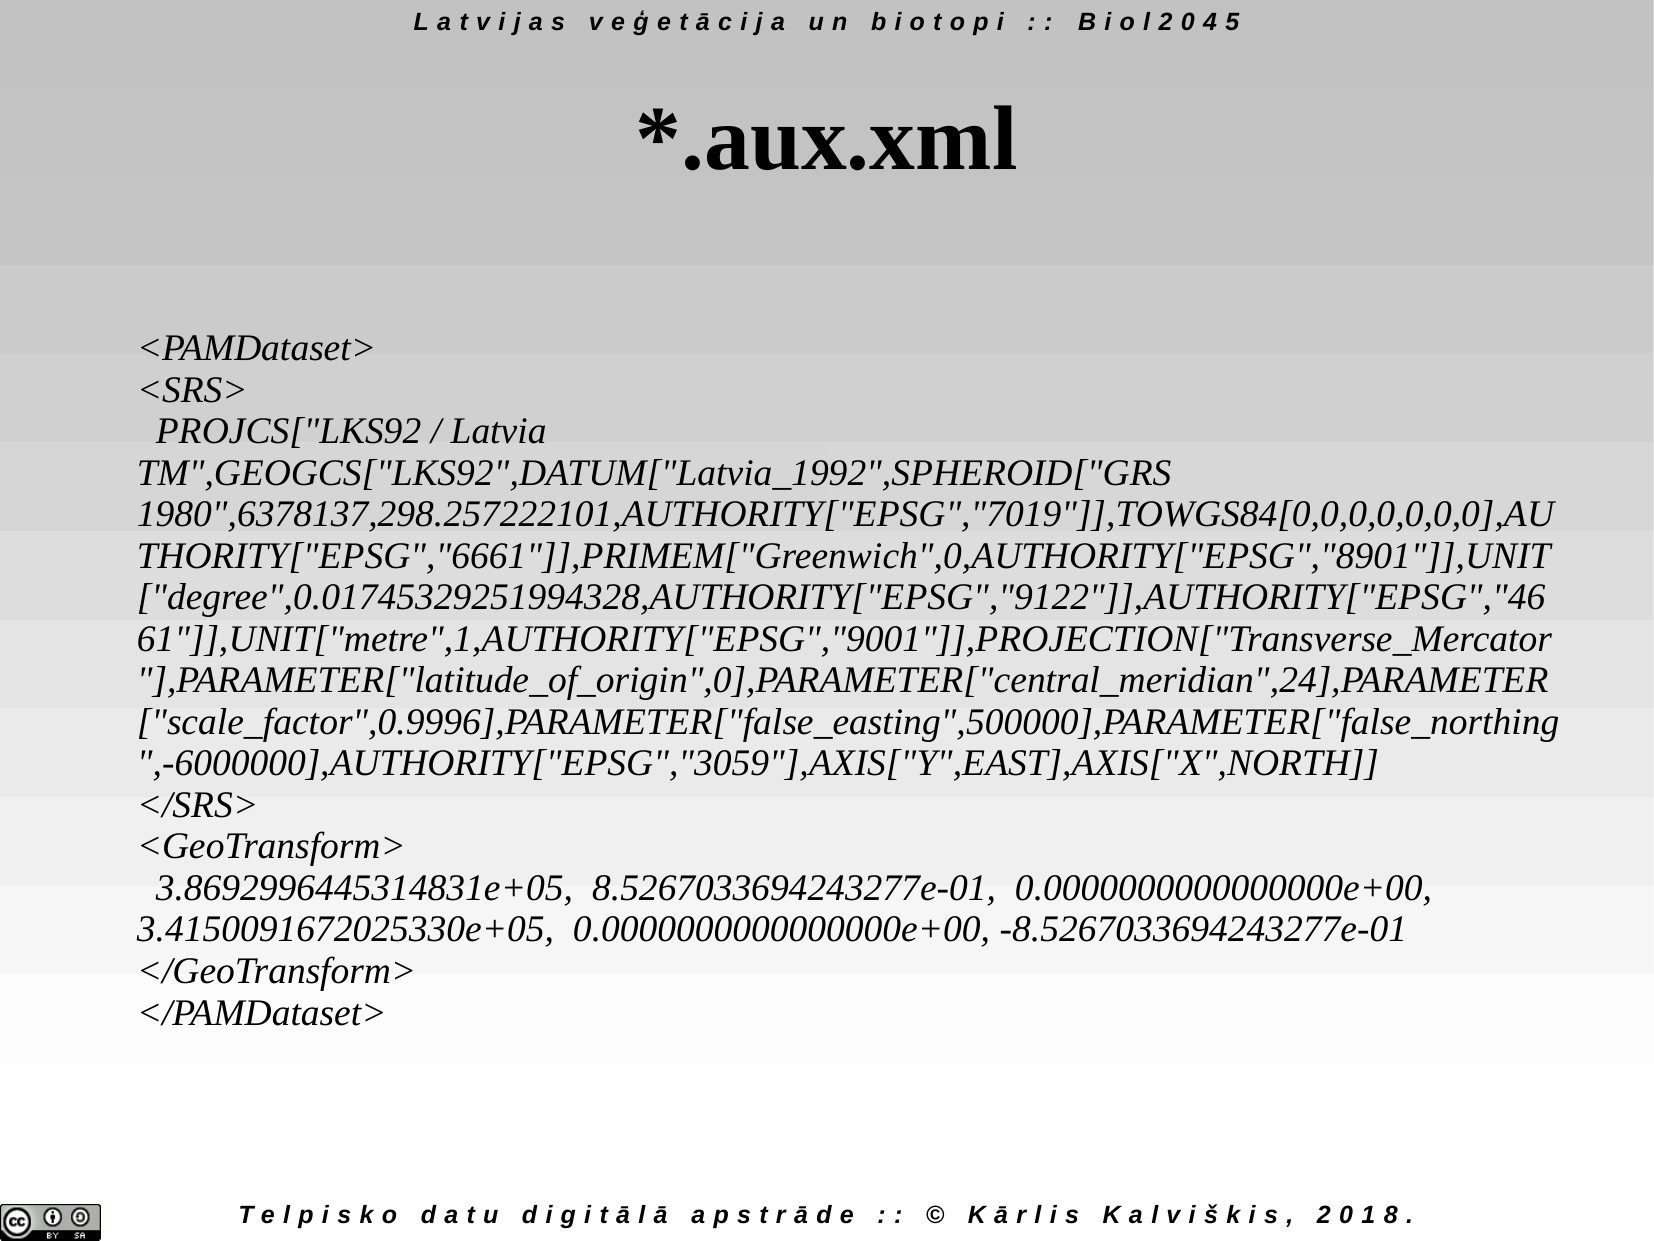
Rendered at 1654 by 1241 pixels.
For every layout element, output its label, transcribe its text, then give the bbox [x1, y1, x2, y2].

text_box <PAMDataset> <SRS> PROJCS["LKS92 / Latvia TM",GEOGCS["LKS92",DATUM["Latvia_1992",SPHEROID["GRS 1980",6378137,298.257222101,AUTHORITY["EPSG","7019"]],TOWGS84[0,0,0,0,0,0,0],AUTHORITY["EPSG","6661"]],PRIMEM["Greenwich",0,AUTHORITY["EPSG","8901"]],UNIT["degree",0.01745329251994328,AUTHORITY["EPSG","9122"]],AUTHORITY["EPSG","4661"]],UNIT["metre",1,AUTHORITY["EPSG","9001"]],PROJECTION["Transverse_Mercator"],PARAMETER["latitude_of_origin",0],PARAMETER["central_meridian",24],PARAMETER["scale_factor",0.9996],PARAMETER["false_easting",500000],PARAMETER["false_northing",-6000000],AUTHORITY["EPSG","3059"],AXIS["Y",EAST],AXIS["X",NORTH]] </SRS> <GeoTransform> 3.8692996445314831e+05, 8.5267033694243277e-01, 0.0000000000000000e+00, 3.4150091672025330e+05, 0.0000000000000000e+00, -8.5267033694243277e-01 </GeoTransform> </PAMDataset> [122, 319, 1578, 1041]
picture [0, 0, 1654, 1241]
title *.aux.xml [29, 43, 1625, 234]
